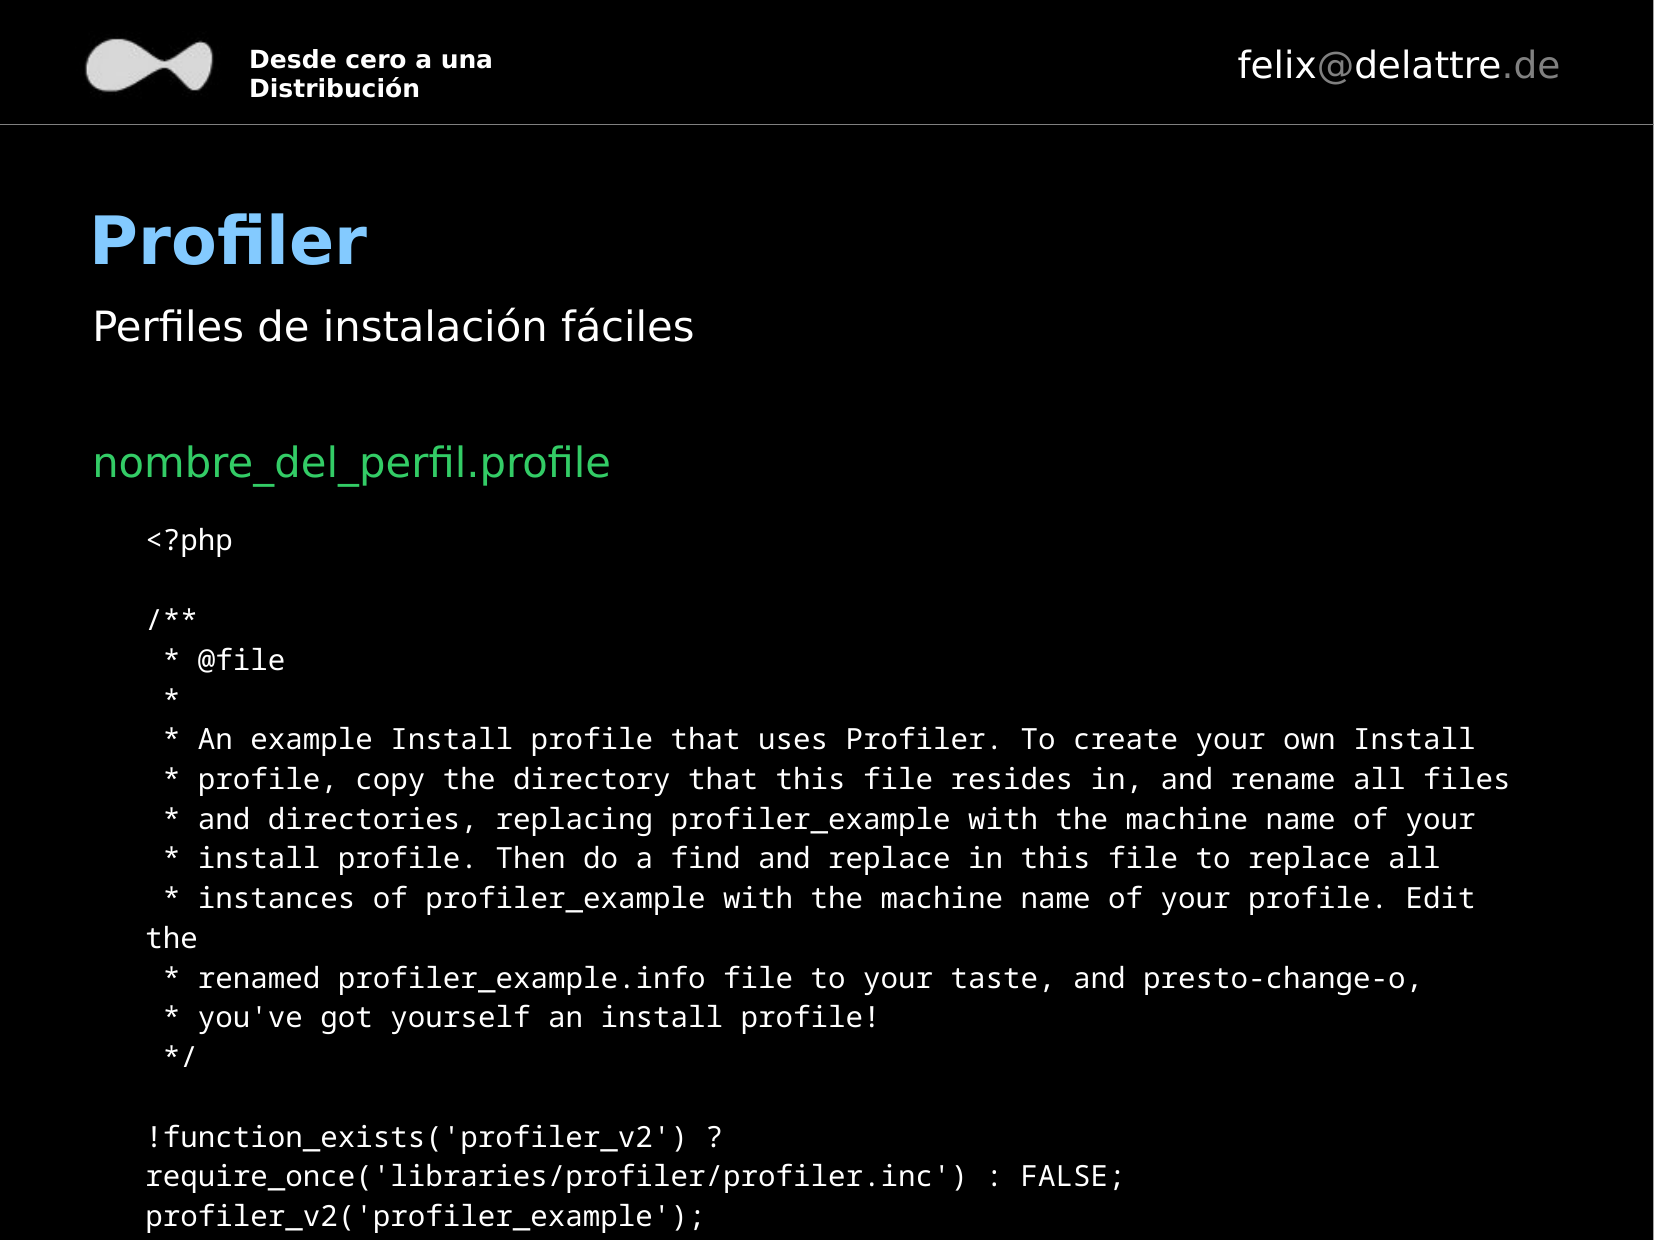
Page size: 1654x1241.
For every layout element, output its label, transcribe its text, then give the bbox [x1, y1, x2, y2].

text_box Profiler [75, 195, 386, 289]
text_box <?php /** * @file * * An example Install profile that uses Profiler. To create your own Install * profile, copy the directory that this file resides in, and rename all files * and directories, replacing profiler_example with the machine name of your * install profile. Then do a find and replace in this file to replace all * instances of profiler_example with the machine name of your profile. Edit the * renamed profiler_example.info file to your taste, and presto-change-o, * you've got yourself an install profile! */ !function_exists('profiler_v2') ? require_once('libraries/profiler/profiler.inc') : FALSE; profiler_v2('profiler_example'); [130, 512, 1527, 1199]
picture [62, 31, 229, 104]
text_box Perfiles de instalación fáciles [77, 295, 1450, 360]
text_box nombre_del_perfil.profile [77, 431, 1450, 496]
